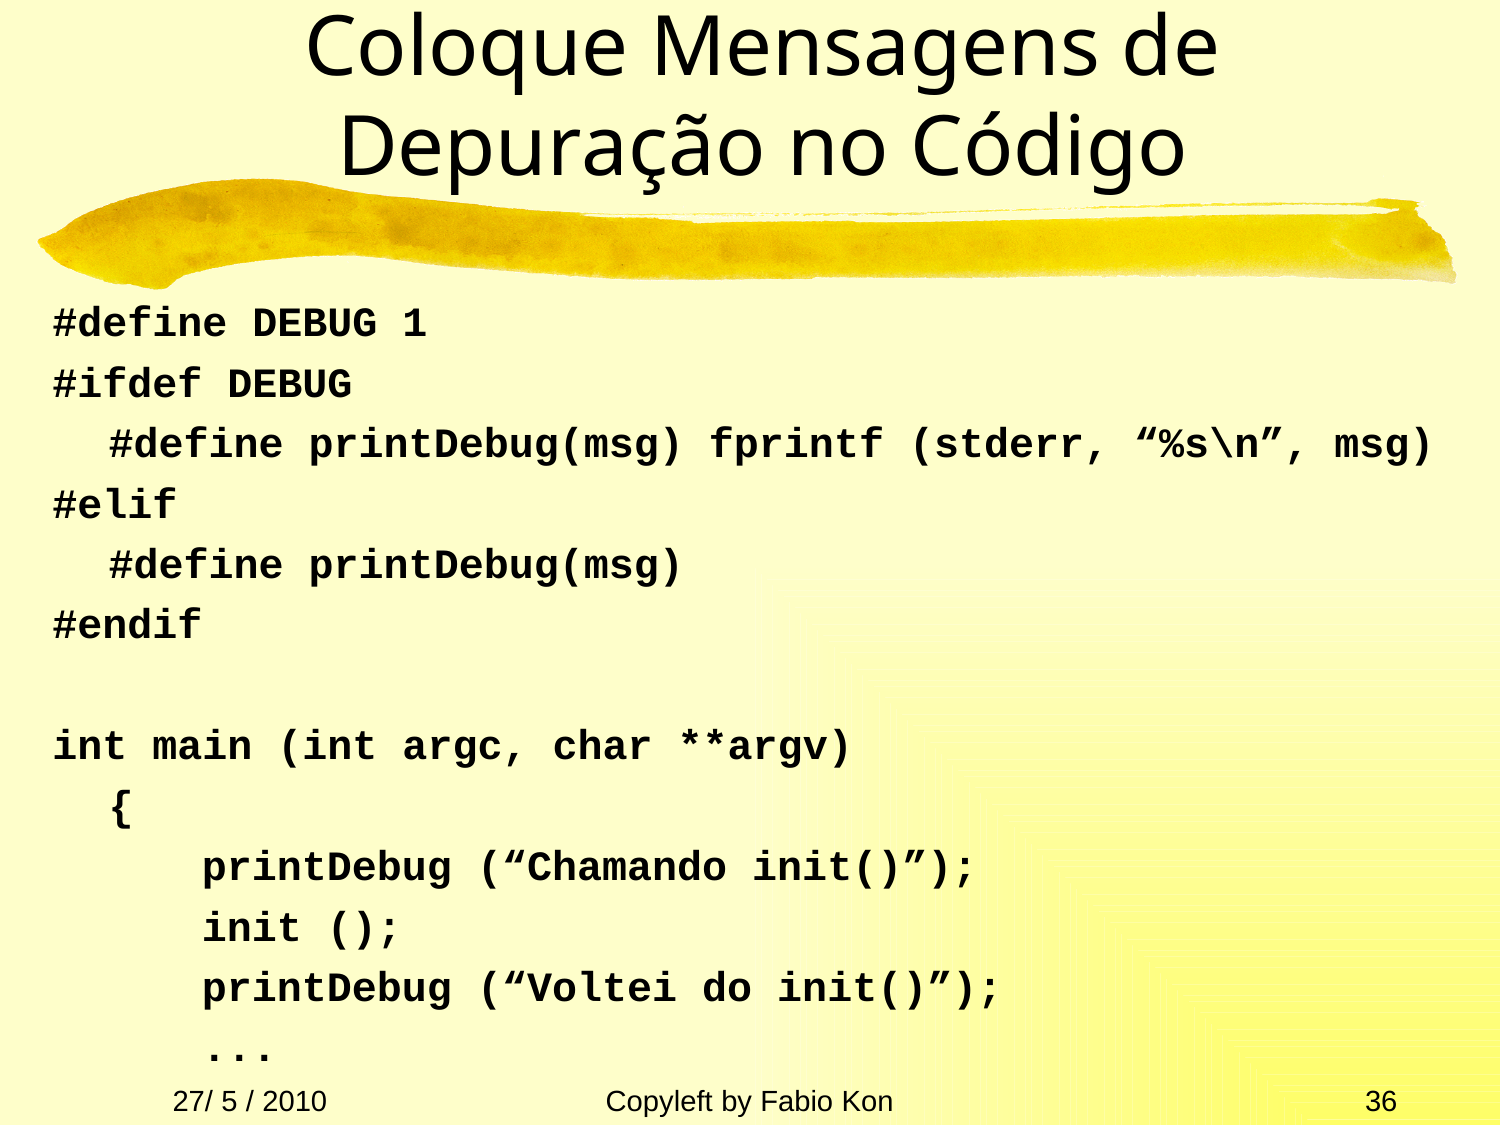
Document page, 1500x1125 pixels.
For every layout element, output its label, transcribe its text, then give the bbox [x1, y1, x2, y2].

title Coloque Mensagens de Depuração no Código [125, 0, 1401, 200]
picture [24, 174, 1463, 297]
list #define DEBUG 1 #ifdef DEBUG #define printDebug(msg) fprintf (stderr, “%s\n”, msg) #elif #define printDebug(msg) #endif int main (int argc, char **argv) { printDebug (“Chamando init()”); init (); printDebug (“Voltei do init()”); ... [37, 287, 1463, 1078]
